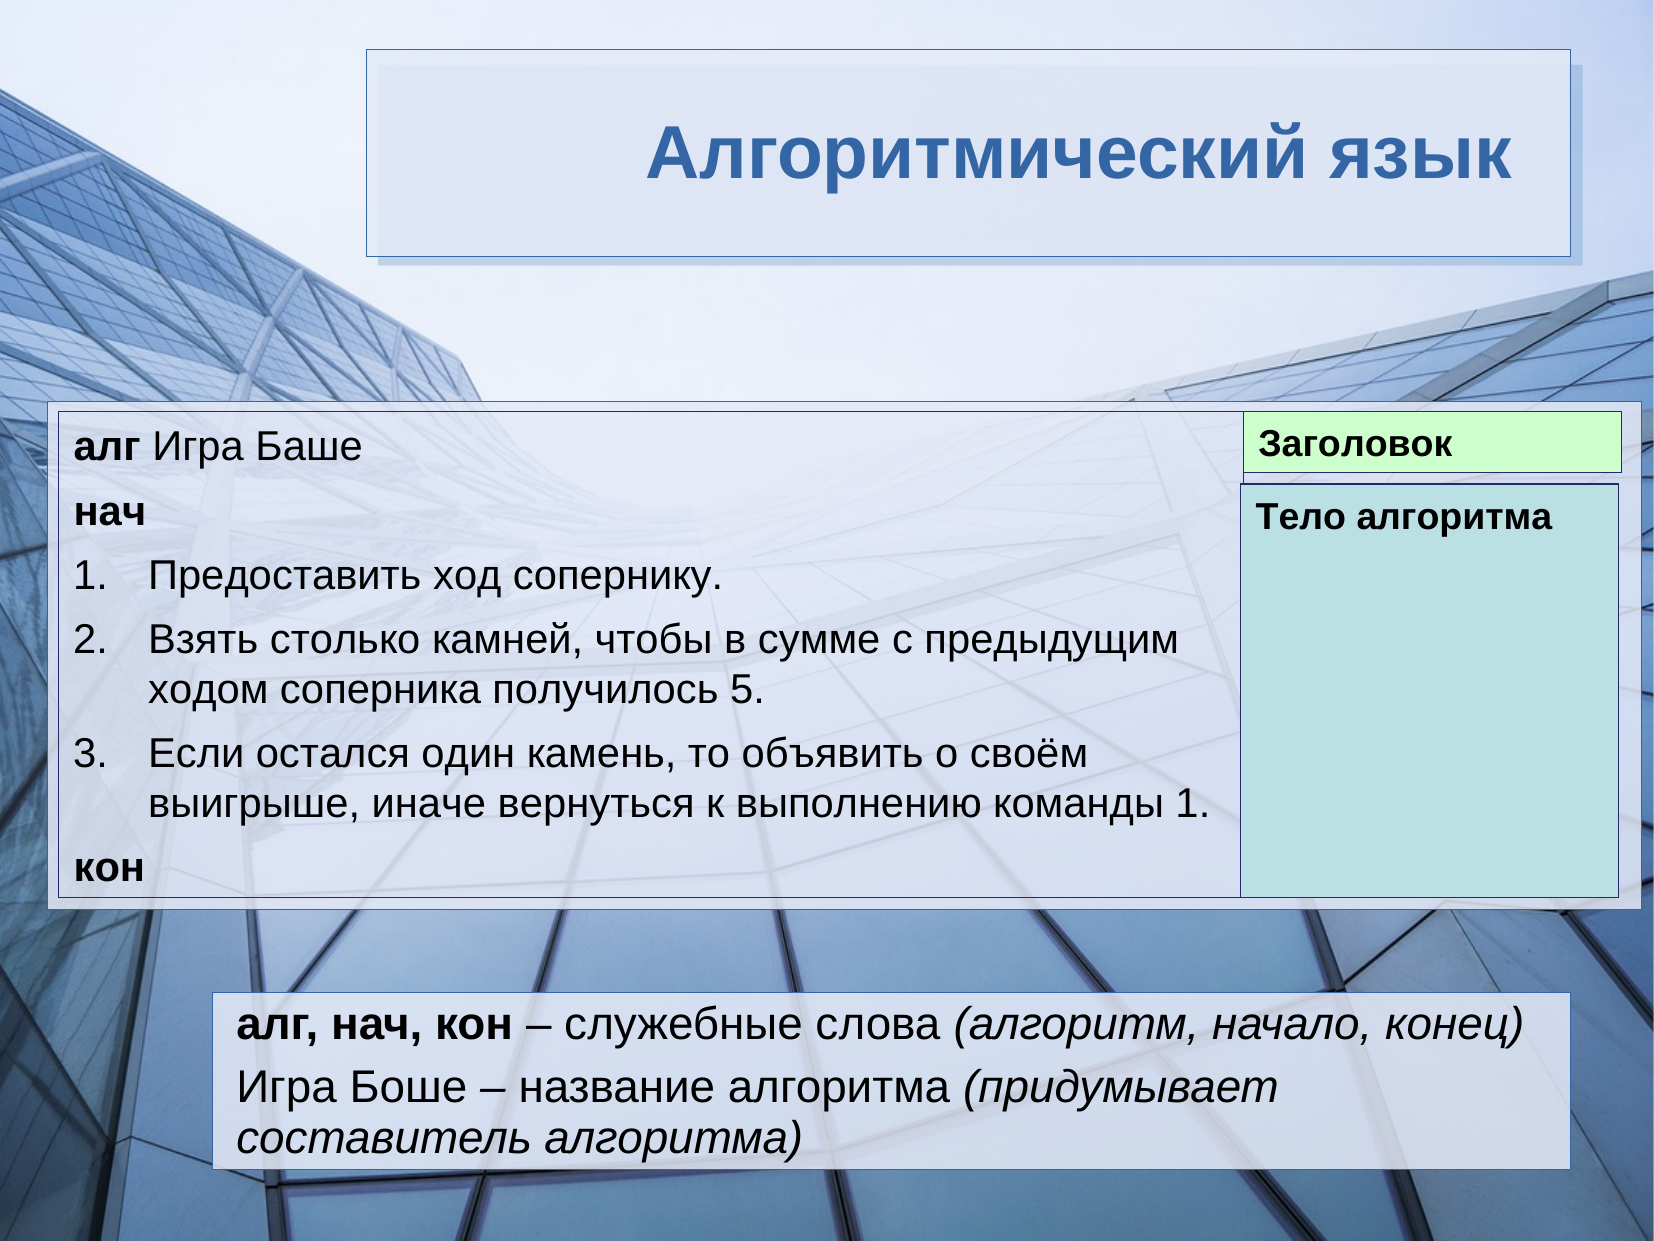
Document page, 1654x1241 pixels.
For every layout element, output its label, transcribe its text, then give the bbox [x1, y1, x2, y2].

text_box алг Игра Баше нач Предоставить ход сопернику. Взять столько камней, чтобы в сумме с предыдущим ходом соперника получилось 5. Если остался один камень, то объявить о своём выигрыше, иначе вернуться к выполнению команды 1. кон [58, 411, 1244, 898]
text_box алг, нач, кон – служебные слова (алгоритм, начало, конец) Игра Боше – название алгоритма (придумывает составитель алгоритма) [212, 992, 1571, 1170]
title Алгоритмический язык [366, 49, 1571, 257]
text_box [47, 401, 1642, 910]
text_box Тело алгоритма [1240, 484, 1619, 898]
text_box Заголовок [1243, 411, 1622, 473]
text_box [377, 64, 1583, 266]
picture [0, 0, 1654, 1241]
